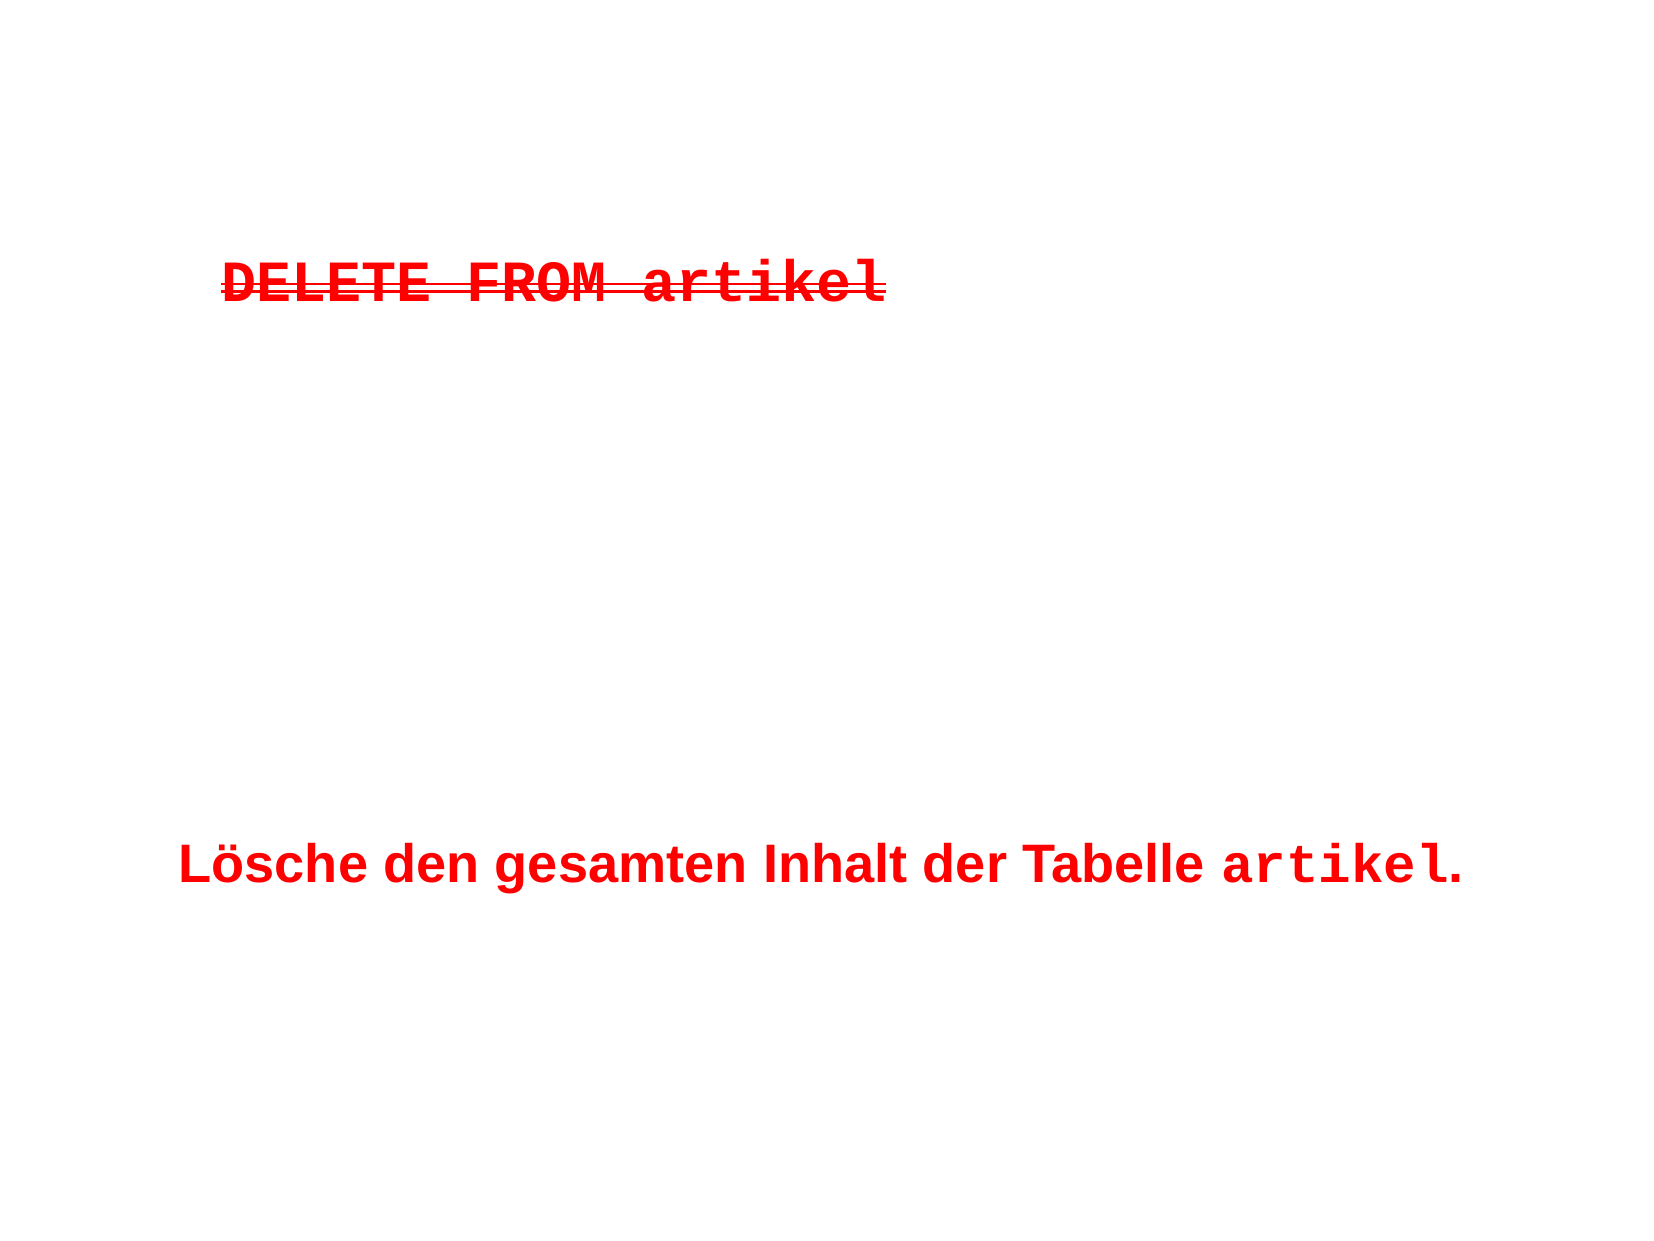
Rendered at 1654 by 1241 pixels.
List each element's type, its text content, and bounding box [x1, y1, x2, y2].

title Lösche den gesamten Inhalt der Tabelle artikel. [76, 787, 1566, 945]
text_box DELETE FROM artikel [206, 212, 1625, 294]
